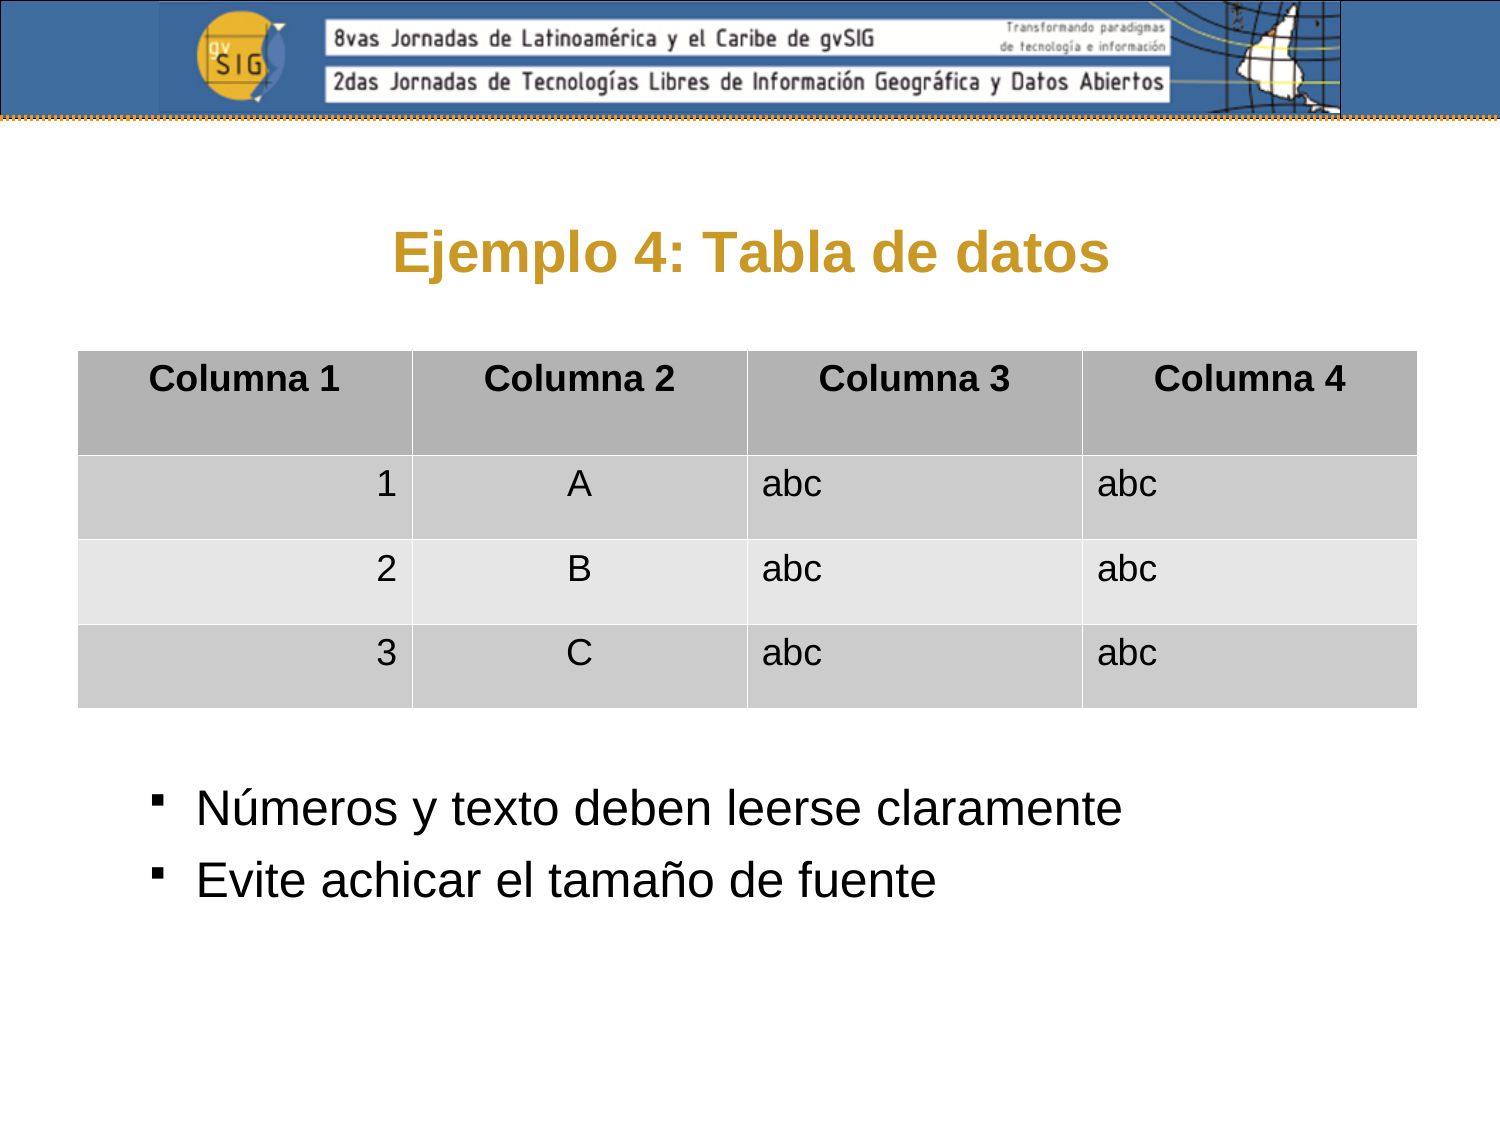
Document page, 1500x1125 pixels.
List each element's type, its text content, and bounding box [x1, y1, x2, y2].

table_cell 2 [78, 540, 412, 624]
title Ejemplo 4: Tabla de datos [76, 166, 1427, 333]
table_cell abc [1083, 540, 1417, 624]
table_header Columna 1 [78, 351, 412, 455]
table_header Columna 2 [413, 351, 747, 455]
list Números y texto deben leerse claramente Evite achicar el tamaño de fuente [59, 767, 1428, 1018]
table_cell abc [1083, 625, 1417, 708]
table_cell abc [748, 456, 1082, 539]
table_cell abc [1083, 456, 1417, 539]
picture [159, 1, 1340, 113]
table_header Columna 3 [748, 351, 1082, 455]
table_cell C [413, 625, 747, 708]
table_cell A [413, 456, 747, 539]
table_header Columna 4 [1083, 351, 1417, 455]
table_cell B [413, 540, 747, 624]
table_cell 1 [78, 456, 412, 539]
table_cell abc [748, 625, 1082, 708]
table_cell 3 [78, 625, 412, 708]
table_cell abc [748, 540, 1082, 624]
